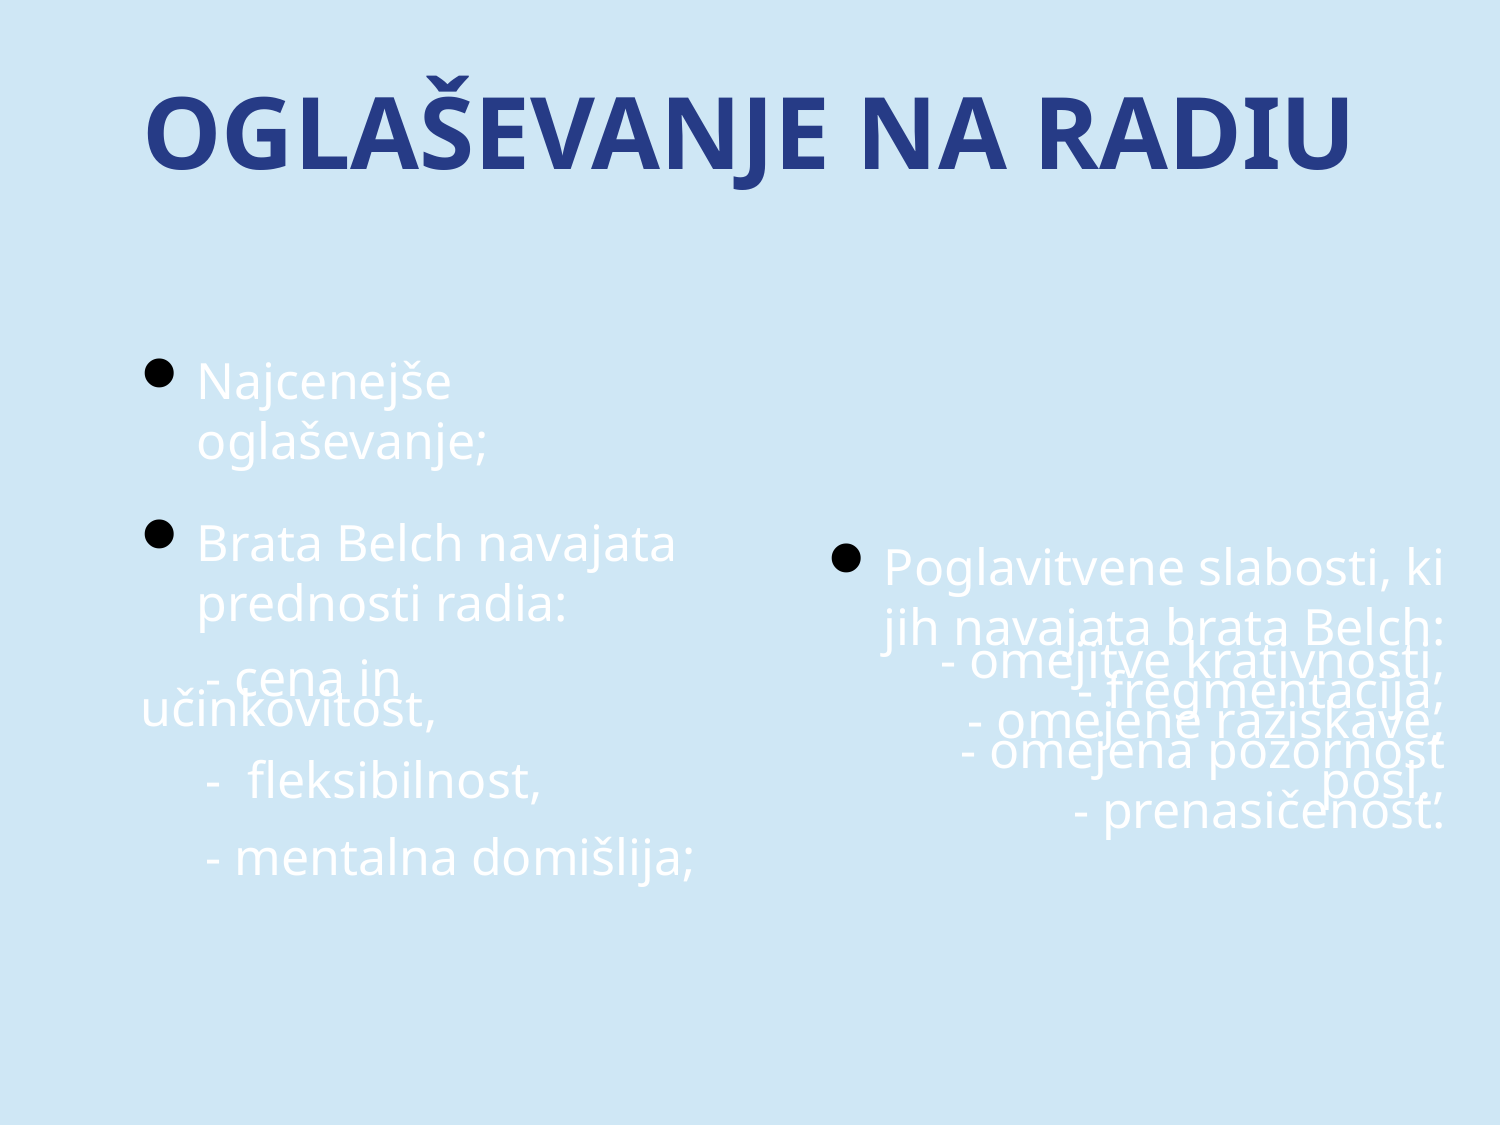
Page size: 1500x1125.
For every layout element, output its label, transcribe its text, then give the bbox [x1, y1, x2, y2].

list Najcenejše oglaševanje; Brata Belch navajata prednosti radia: - cena in učinkovitost, - fleksibilnost, - mentalna domišlija; [125, 341, 726, 1029]
title OGLAŠEVANJE NA RADIU [125, 12, 1375, 246]
list Poglavitvene slabosti, ki jih navajata brata Belch: - omejitve krativnosti, - fregmentacija, - omejene raziskave, - omejena pozornost posl., - prenasičenost. [774, 341, 1461, 1029]
